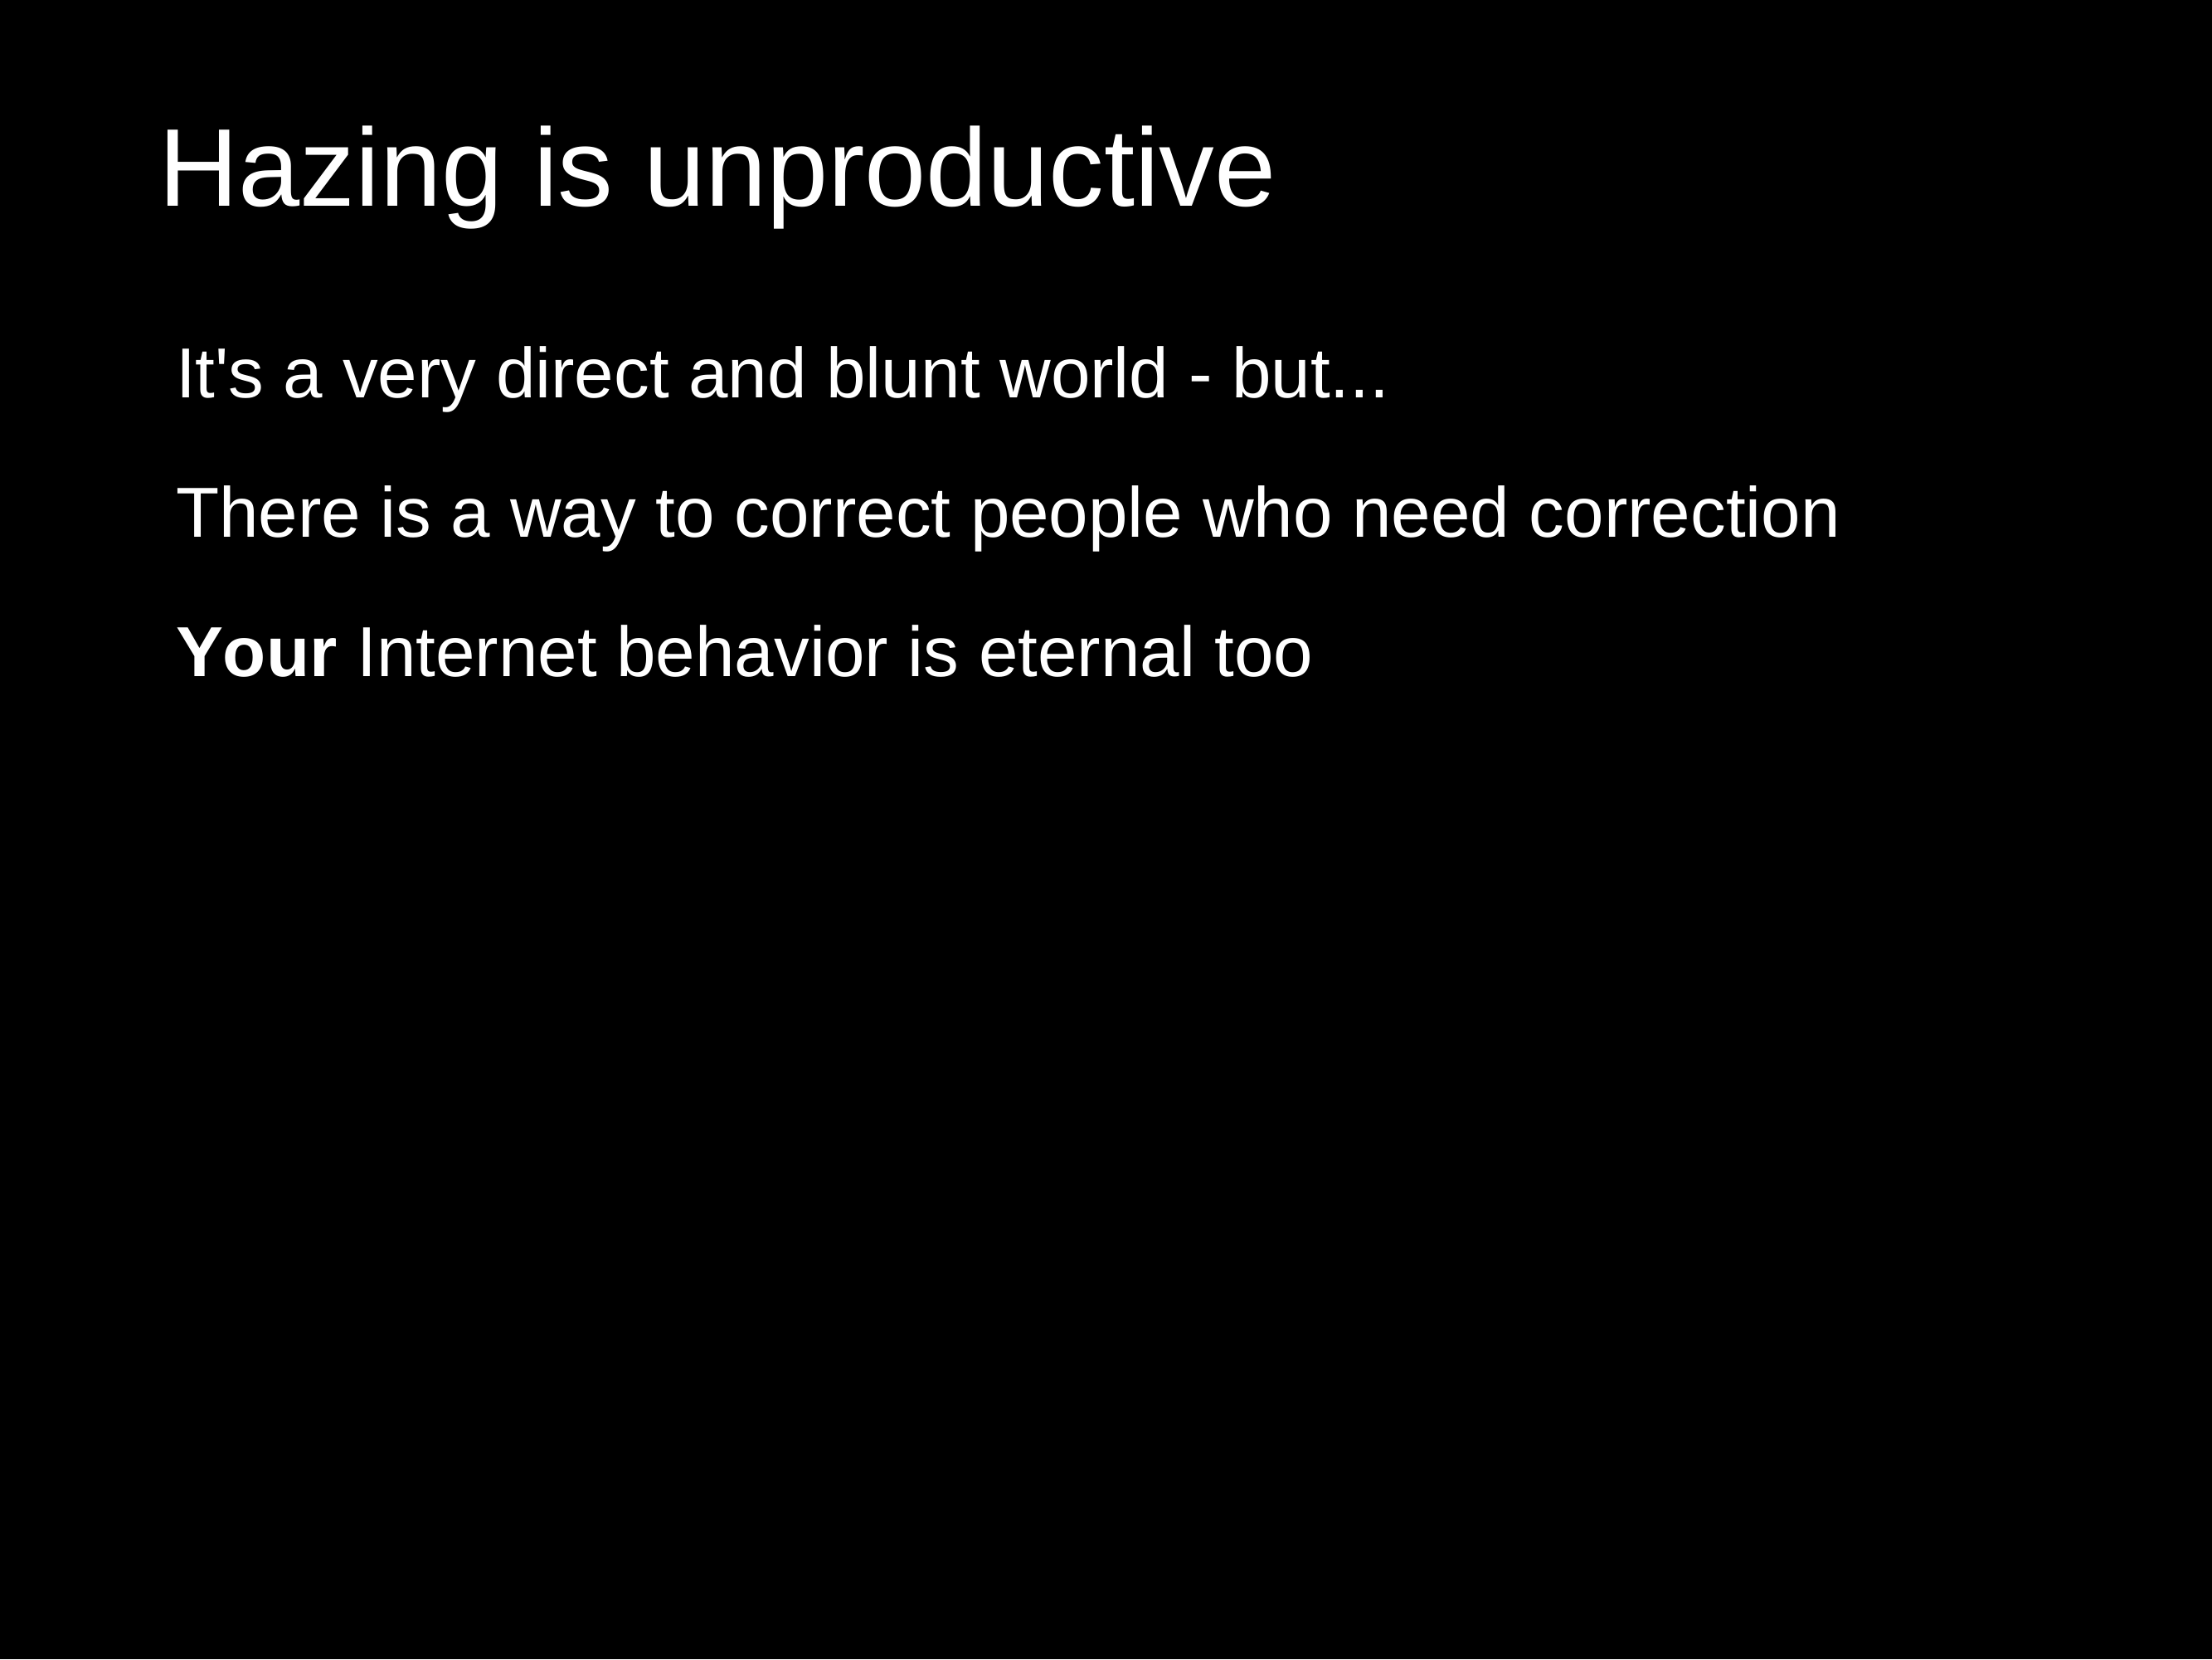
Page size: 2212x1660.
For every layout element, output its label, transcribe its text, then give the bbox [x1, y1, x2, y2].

list It's a very direct and blunt world - but... There is a way to correct people who need correction Your Internet behavior is eternal too [152, 286, 2059, 1570]
title Hazing is unproductive [152, 79, 2059, 256]
